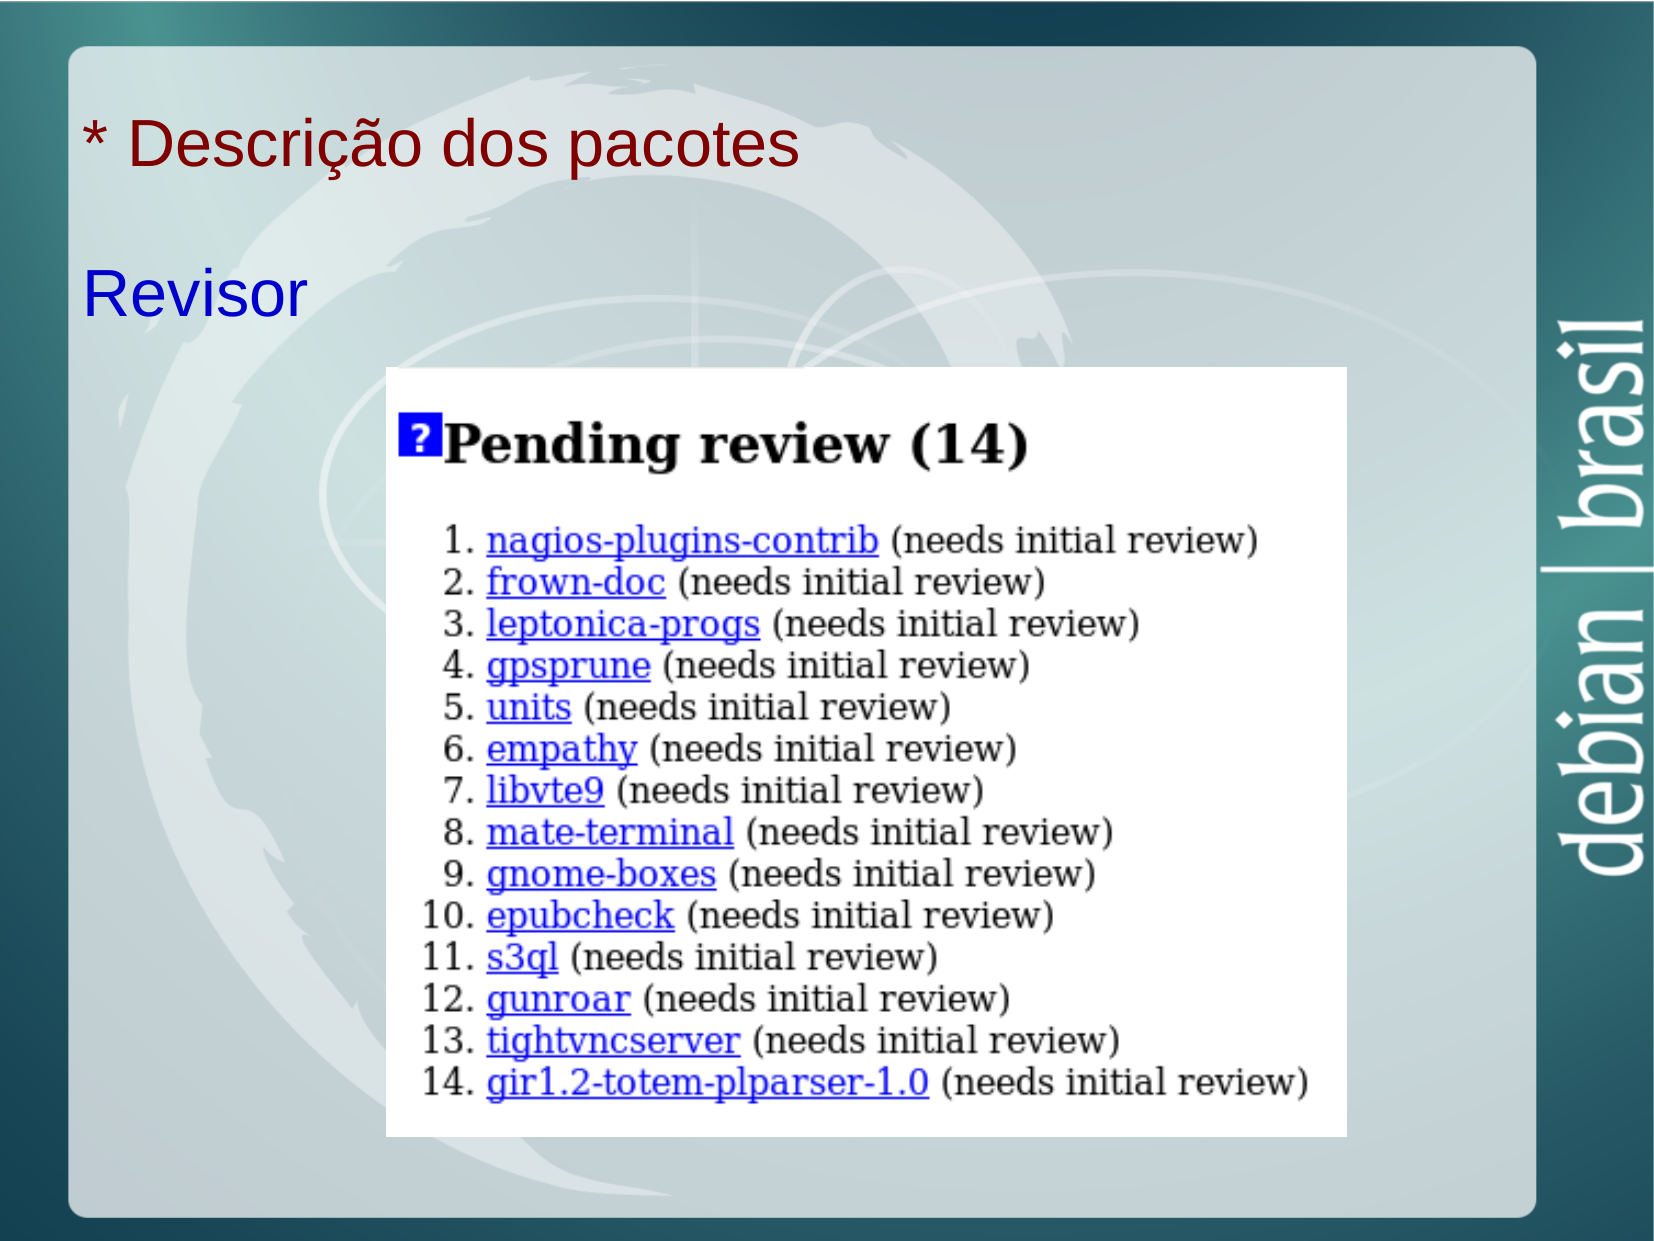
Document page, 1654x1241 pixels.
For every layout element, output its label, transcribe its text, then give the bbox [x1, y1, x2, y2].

list * Descrição dos pacotes Revisor [82, 106, 1571, 826]
picture [0, 0, 1654, 1241]
